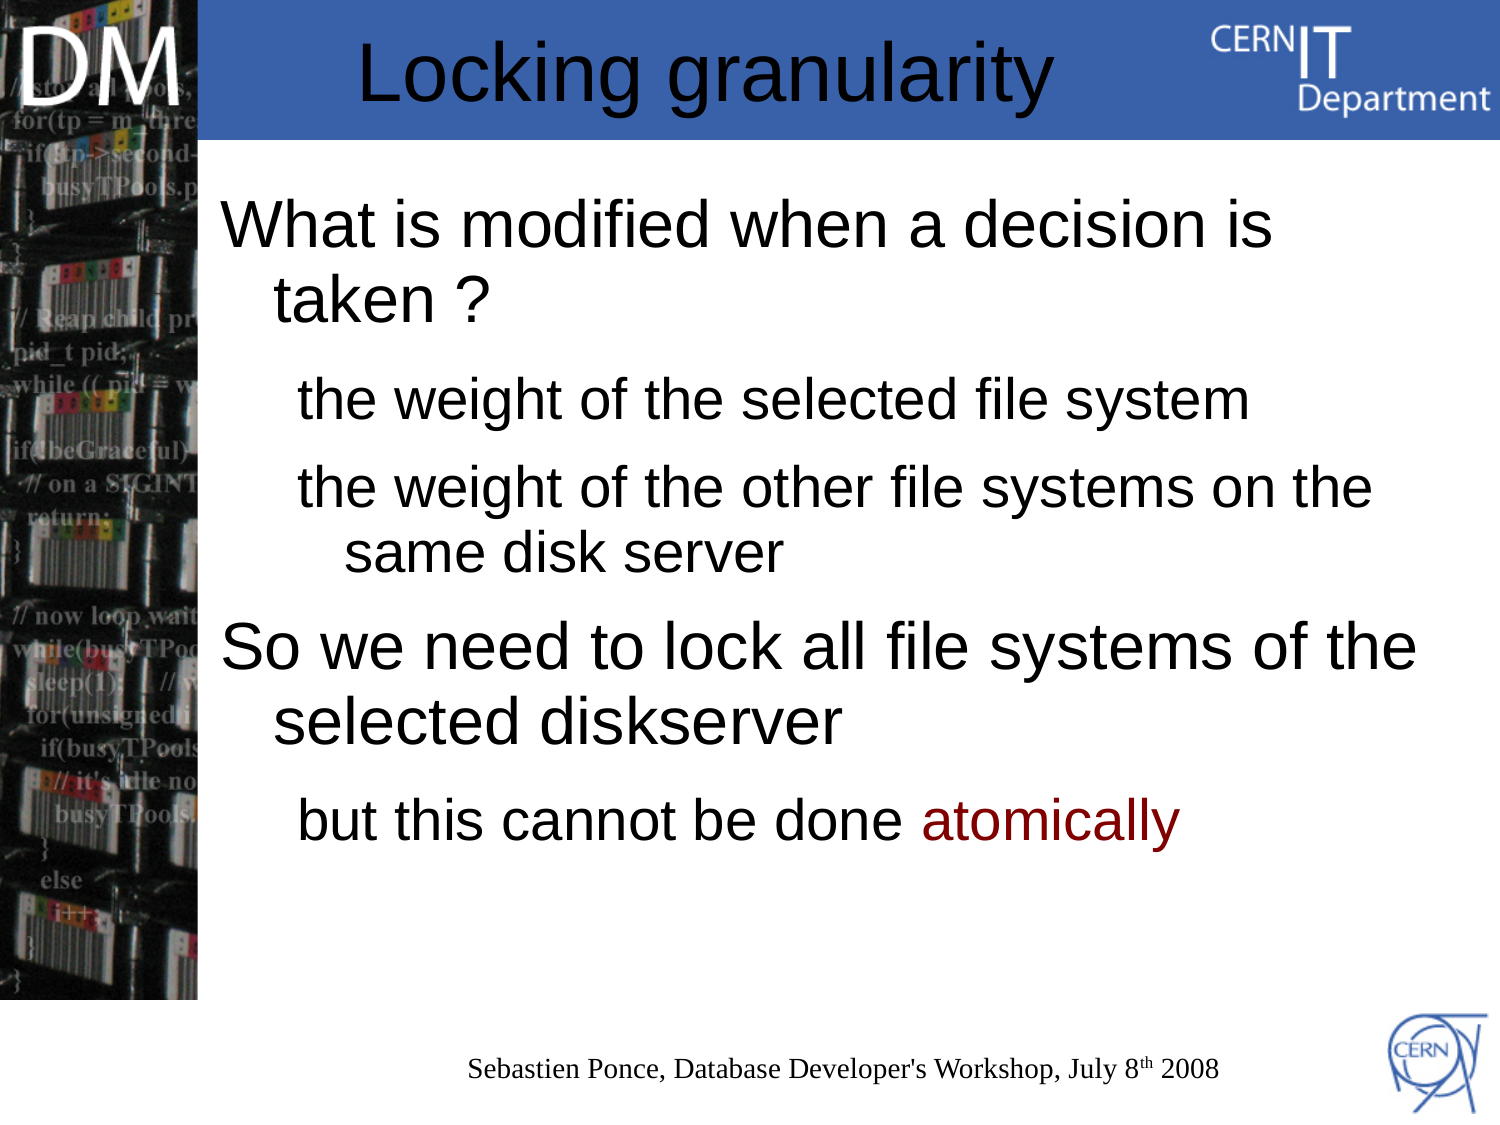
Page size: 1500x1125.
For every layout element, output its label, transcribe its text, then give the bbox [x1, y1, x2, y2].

picture [1387, 1013, 1489, 1114]
title Locking granularity [212, 0, 1201, 138]
picture [198, 0, 1500, 140]
list What is modified when a decision is taken ? the weight of the selected file system the weight of the other file systems on the same disk server So we need to lock all file systems of the selected diskserver but this cannot be done atomically [187, 172, 1500, 1013]
